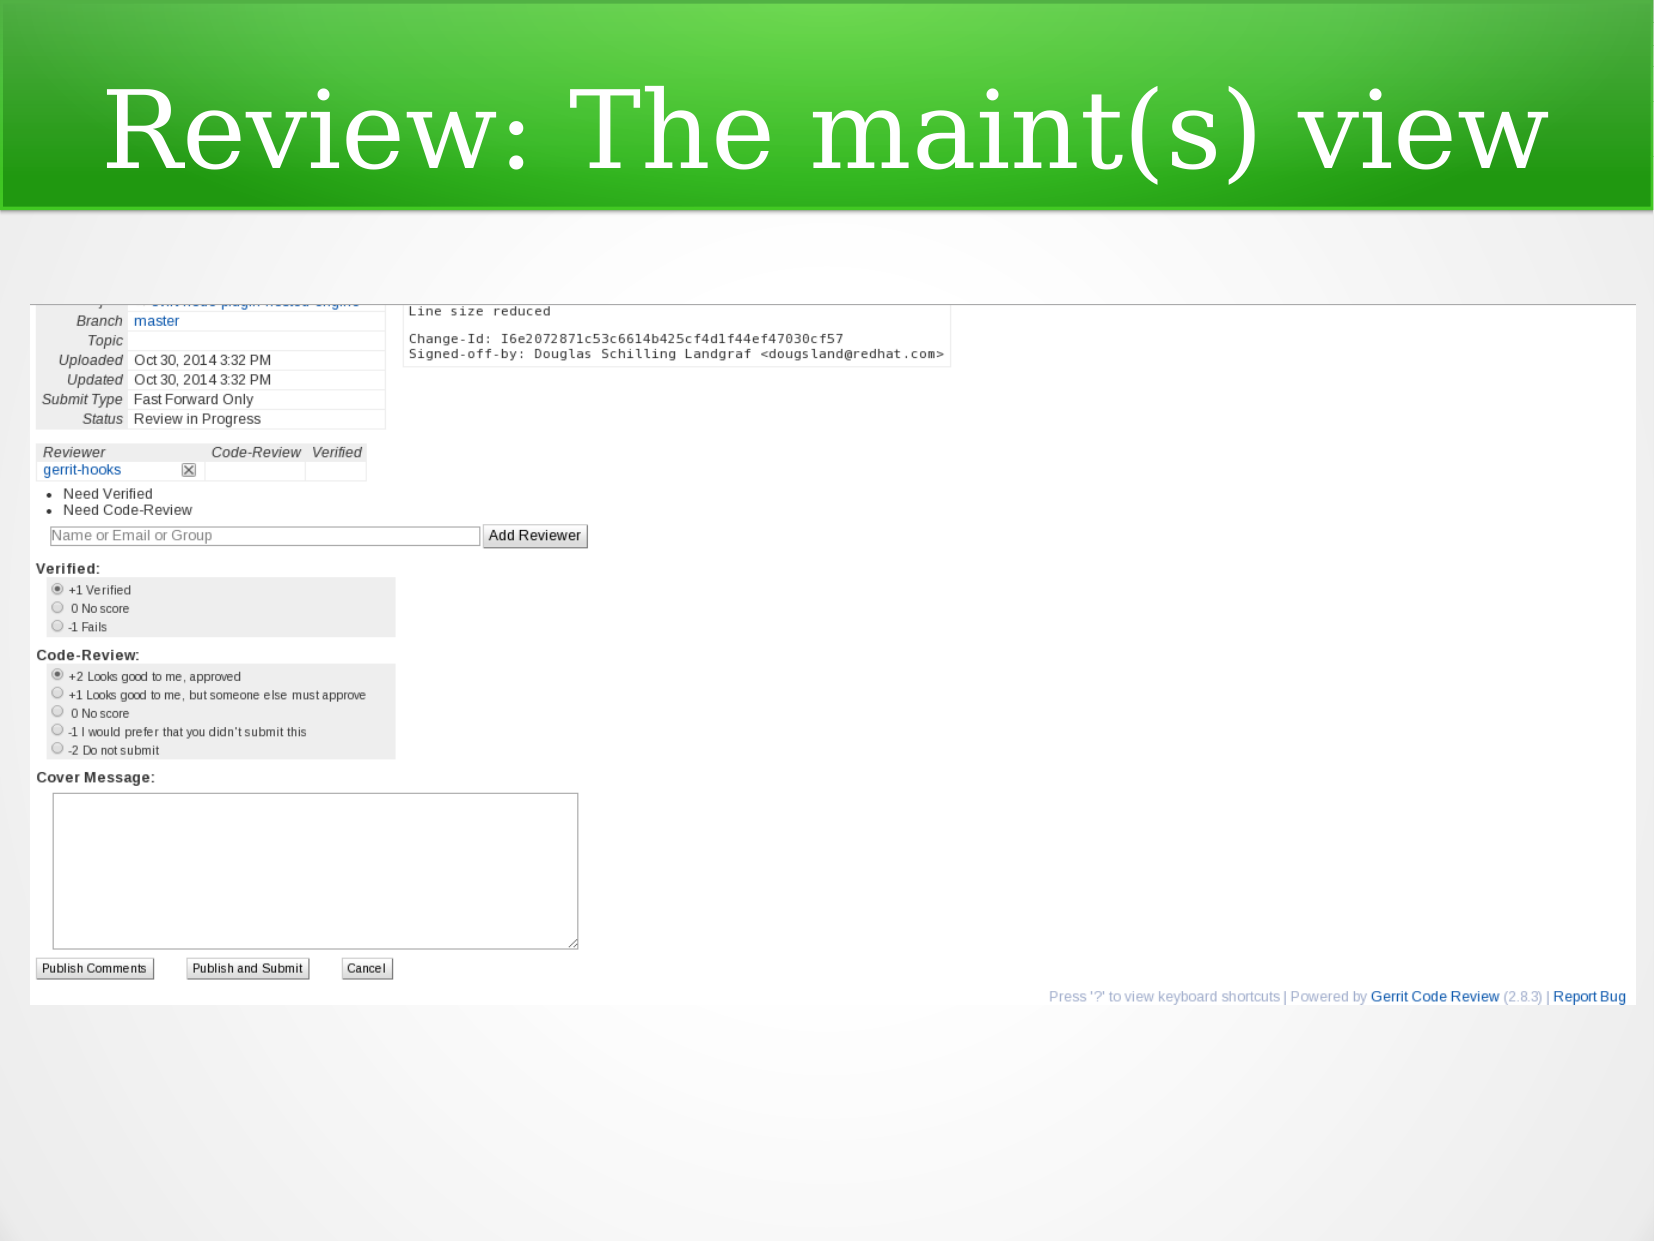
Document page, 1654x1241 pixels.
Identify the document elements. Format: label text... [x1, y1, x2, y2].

picture [30, 304, 1636, 1006]
title Review: The maint(s) view [82, 37, 1571, 226]
